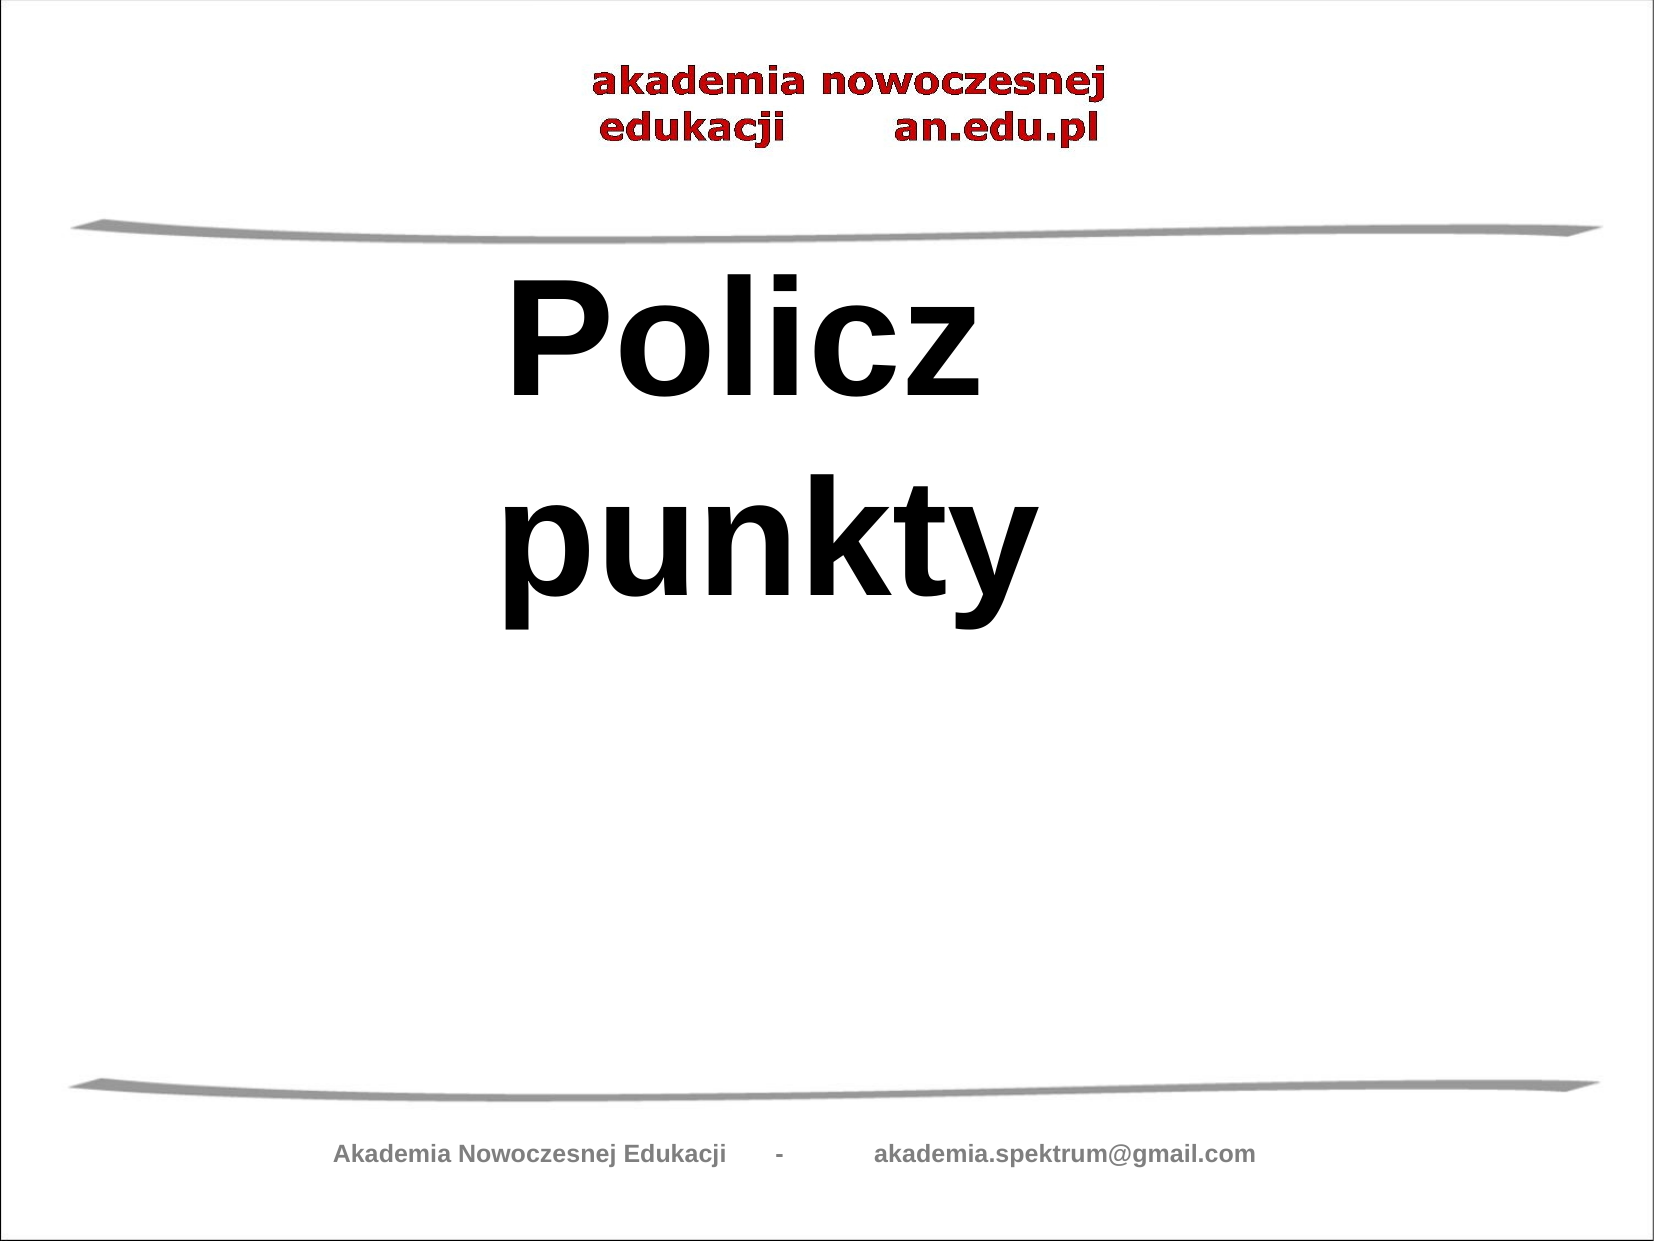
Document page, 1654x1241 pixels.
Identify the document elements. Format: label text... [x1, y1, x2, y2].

text_box Policz punkty [88, 221, 1447, 834]
text_box Akademia Nowoczesnej Edukacji - akademia.spektrum@gmail.com [110, 1129, 1530, 1176]
picture [0, 0, 1654, 1241]
